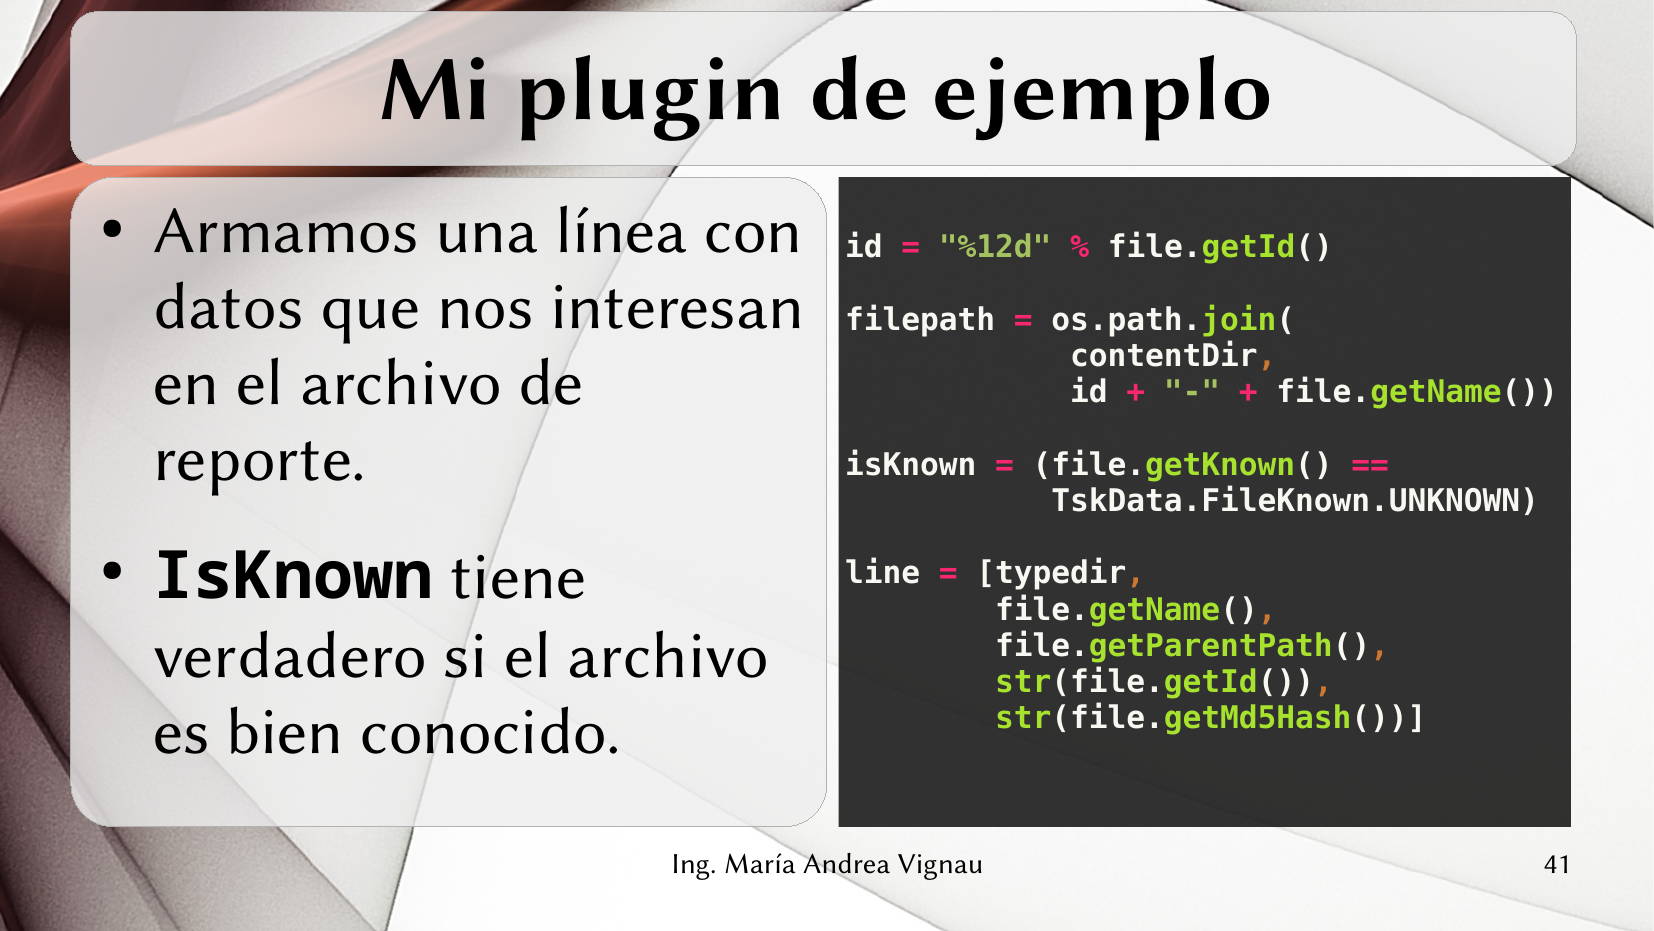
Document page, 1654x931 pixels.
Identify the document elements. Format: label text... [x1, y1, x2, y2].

list Armamos una línea con datos que nos interesan en el archivo de reporte. IsKnown tiene verdadero si el archivo es bien conocido. [82, 192, 809, 792]
picture [0, 0, 1654, 931]
list id = "%12d" % file.getId() filepath = os.path.join( contentDir, id + "-" + file.getName()) isKnown = (file.getKnown() == TskData.FileKnown.UNKNOWN) line = [typedir, file.getName(), file.getParentPath(), str(file.getId()), str(file.getMd5Hash())] [845, 192, 1572, 792]
title Mi plugin de ejemplo [82, 37, 1571, 142]
